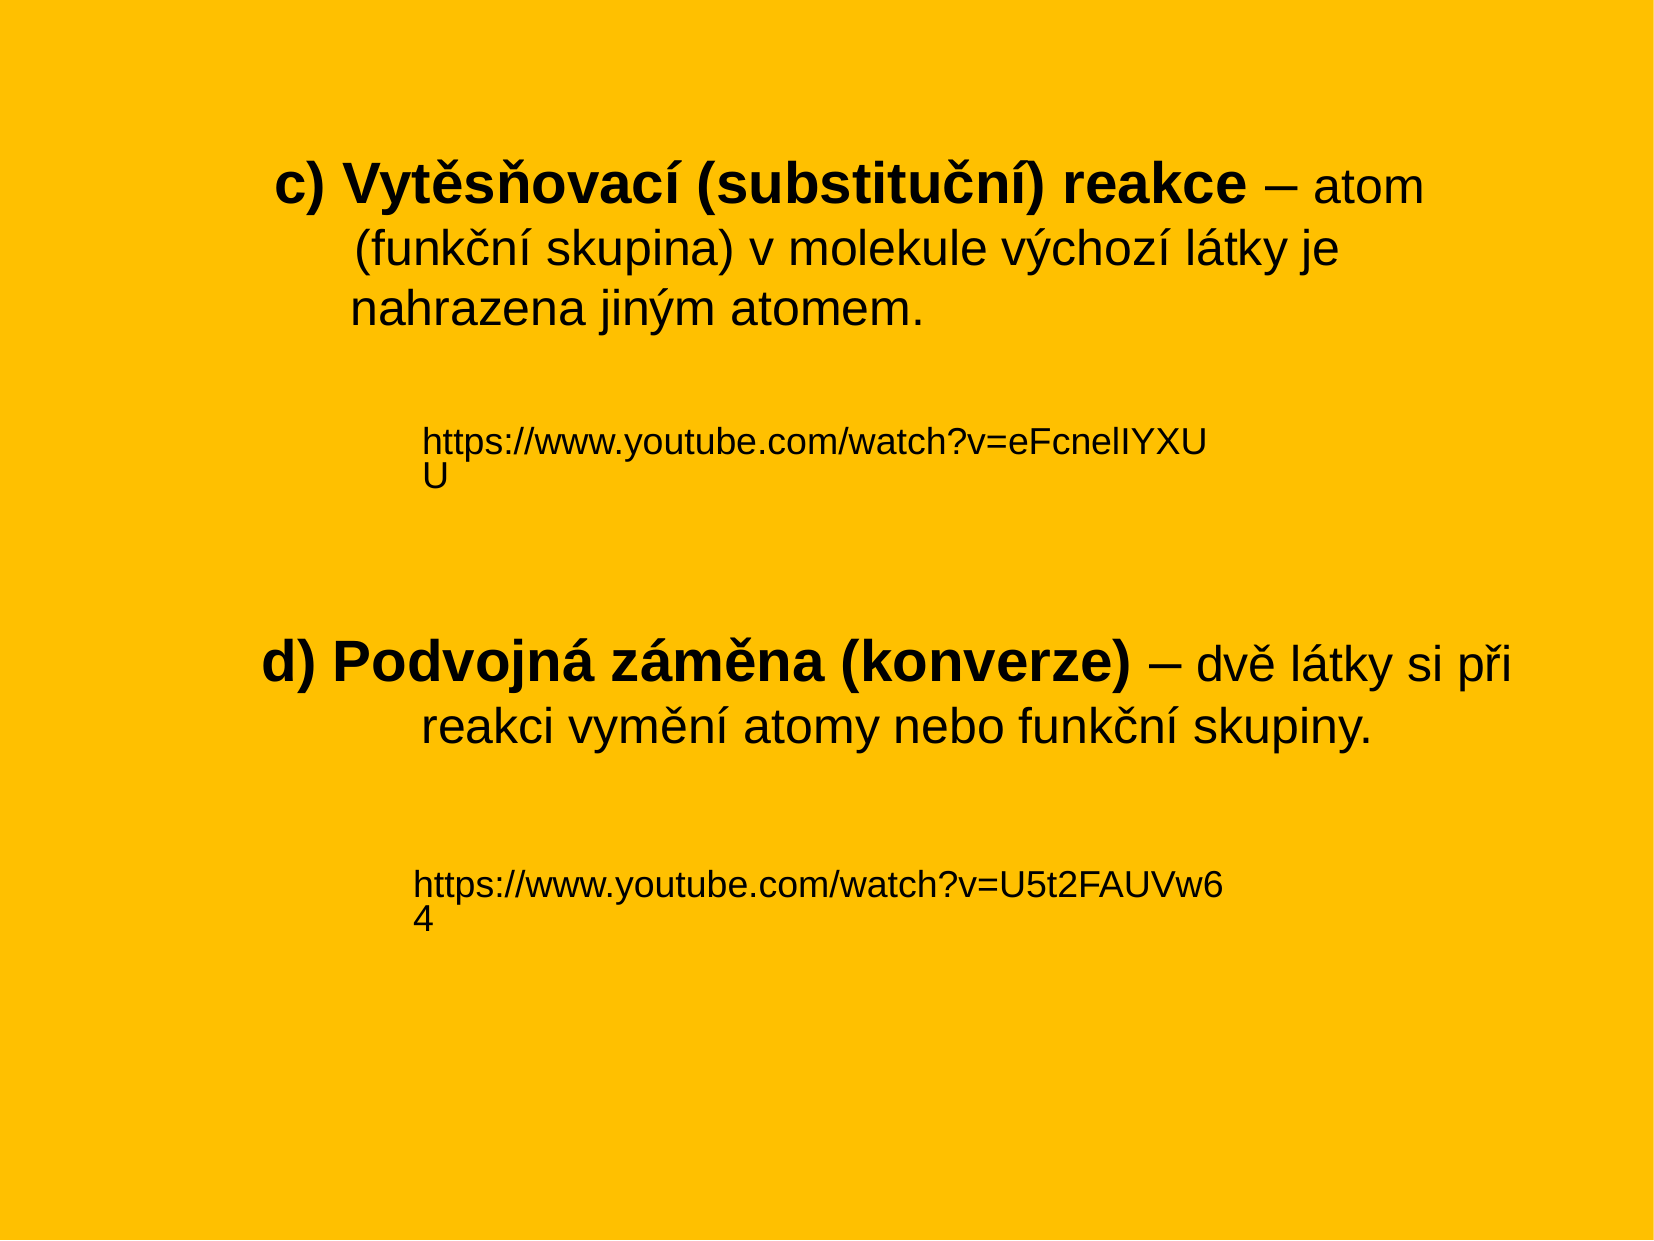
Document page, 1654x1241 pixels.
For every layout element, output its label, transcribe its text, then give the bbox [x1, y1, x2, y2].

text_box https://www.youtube.com/watch?v=eFcnelIYXUU [407, 413, 1247, 513]
list c) Vytěsňovací (substituční) reakce – atom (funkční skupina) v molekule výchozí látky je nahrazena jiným atomem. d) Podvojná záměna (konverze) – dvě látky si při reakci vymění atomy nebo funkční skupiny. [82, 46, 1571, 1093]
text_box https://www.youtube.com/watch?v=U5t2FAUVw64 [398, 856, 1256, 956]
